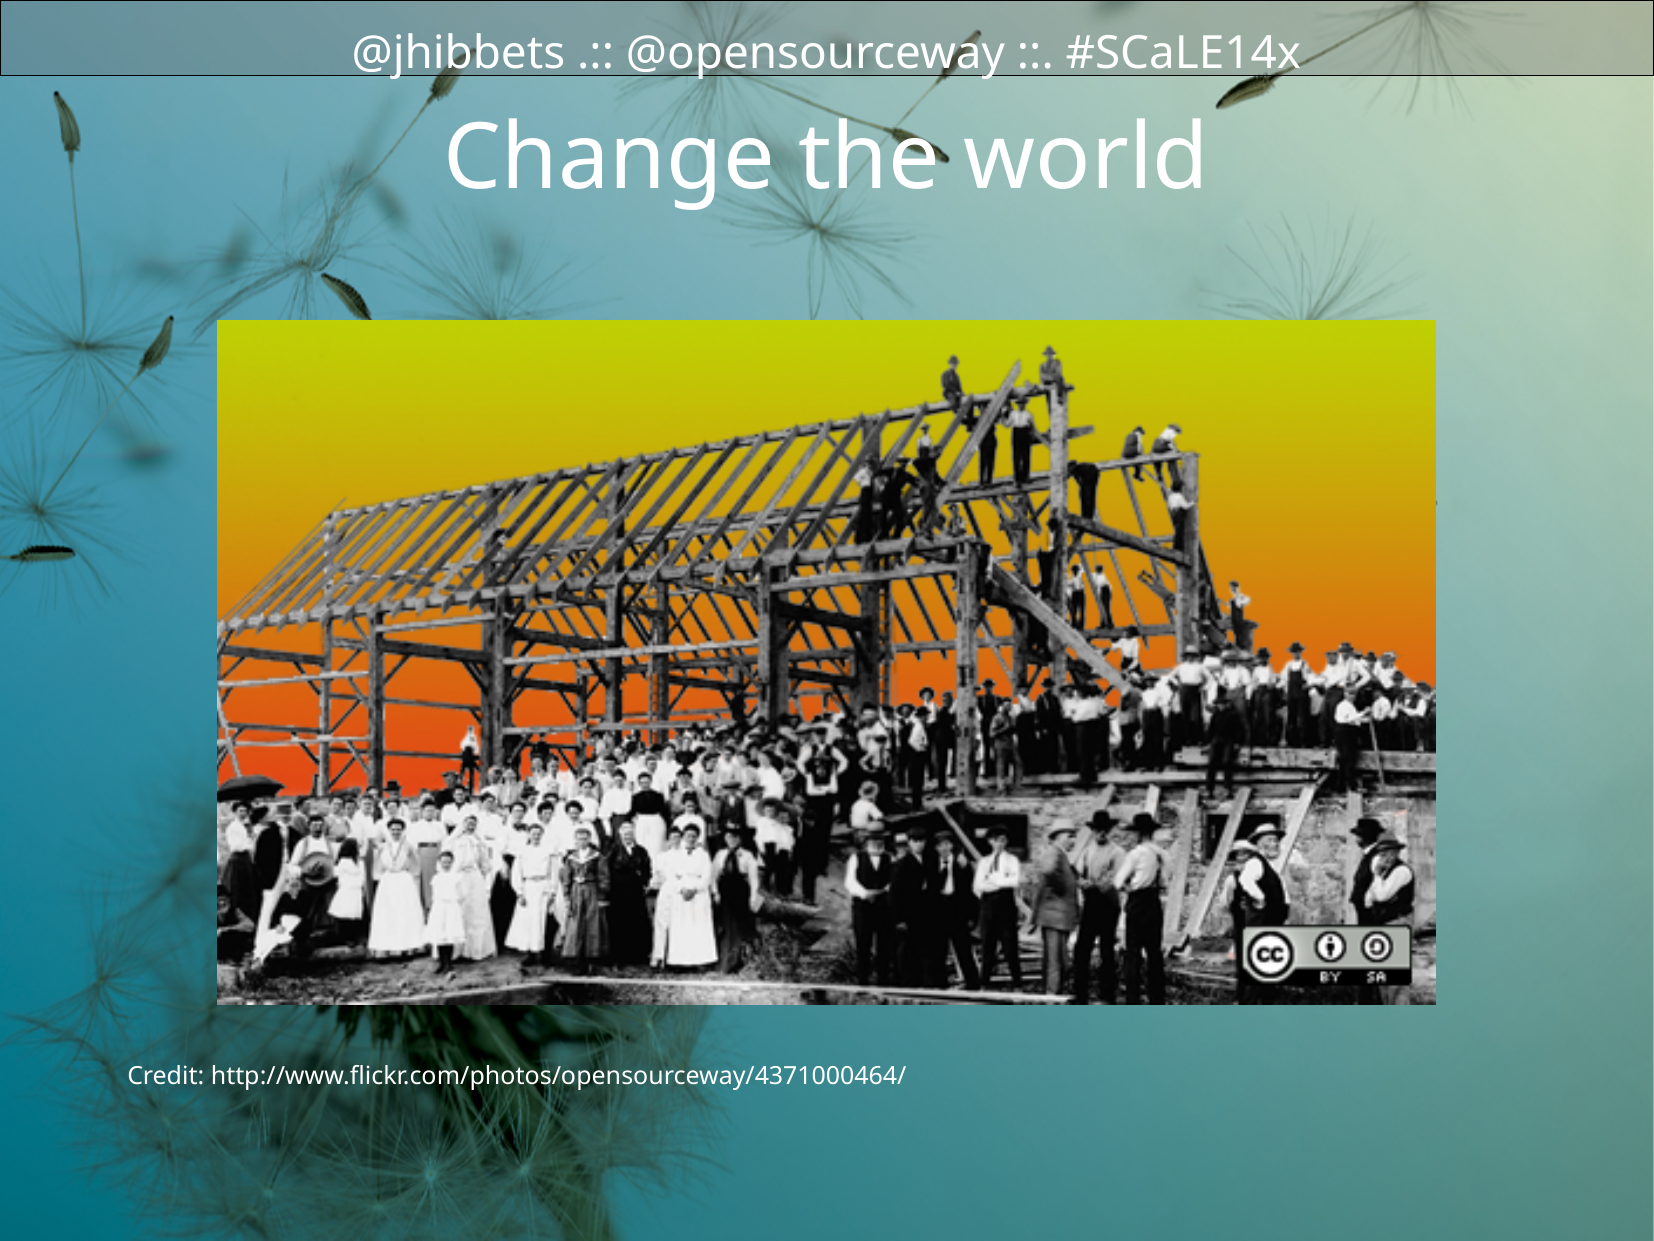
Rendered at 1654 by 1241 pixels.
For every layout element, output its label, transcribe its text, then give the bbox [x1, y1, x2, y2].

title Change the world [82, 49, 1571, 257]
picture [0, 76, 1654, 1241]
text_box Credit: http://www.flickr.com/photos/opensourceway/4371000464/ [112, 1050, 935, 1091]
